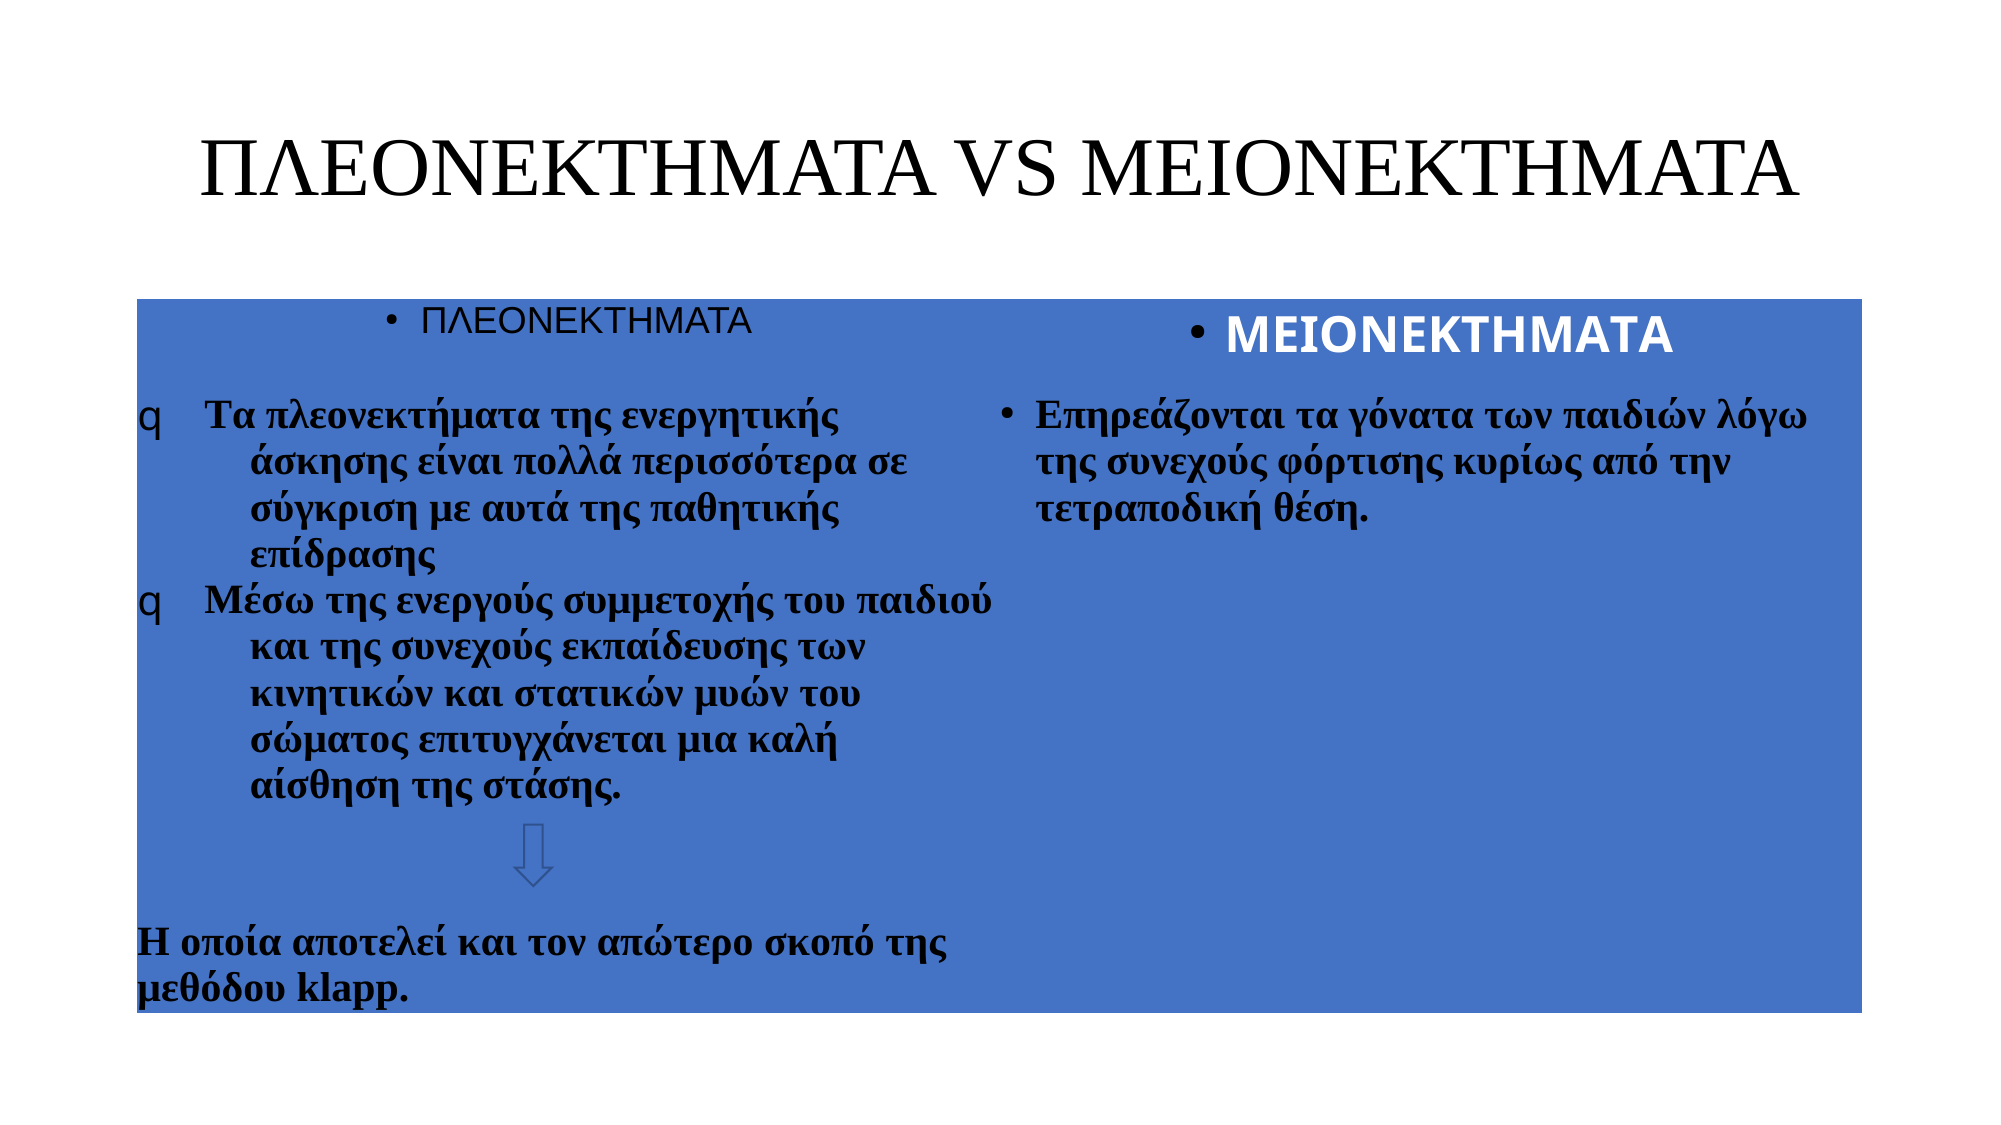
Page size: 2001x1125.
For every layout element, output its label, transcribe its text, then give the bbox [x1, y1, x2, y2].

table_header ΠΛΕΟΝΕΚΤΗΜΑΤΑ [137, 299, 1000, 391]
table_header ΜΕΙΟΝΕΚΤΗΜΑΤΑ [1000, 299, 1862, 391]
table_cell Επηρεάζονται τα γόνατα των παιδιών λόγω της συνεχούς φόρτισης κυρίως από την τετραποδική θέση. [1000, 391, 1862, 1013]
title ΠΛΕΟΝΕΚΤΗΜΑΤΑ VS ΜΕΙΟΝΕΚΤΗΜΑΤΑ [137, 59, 1863, 278]
text_box [514, 824, 552, 887]
table_cell Τα πλεονεκτήματα της ενεργητικής άσκησης είναι πολλά περισσότερα σε σύγκριση με αυτά της παθητικής επίδρασης Μέσω της ενεργούς συμμετοχής του παιδιού και της συνεχούς εκπαίδευσης των κινητικών και στατικών μυών του σώματος επιτυγχάνεται μια καλή αίσθηση της στάσης. Η οποία αποτελεί και τον απώτερο σκοπό της μεθόδου klapp. [137, 391, 1000, 1013]
